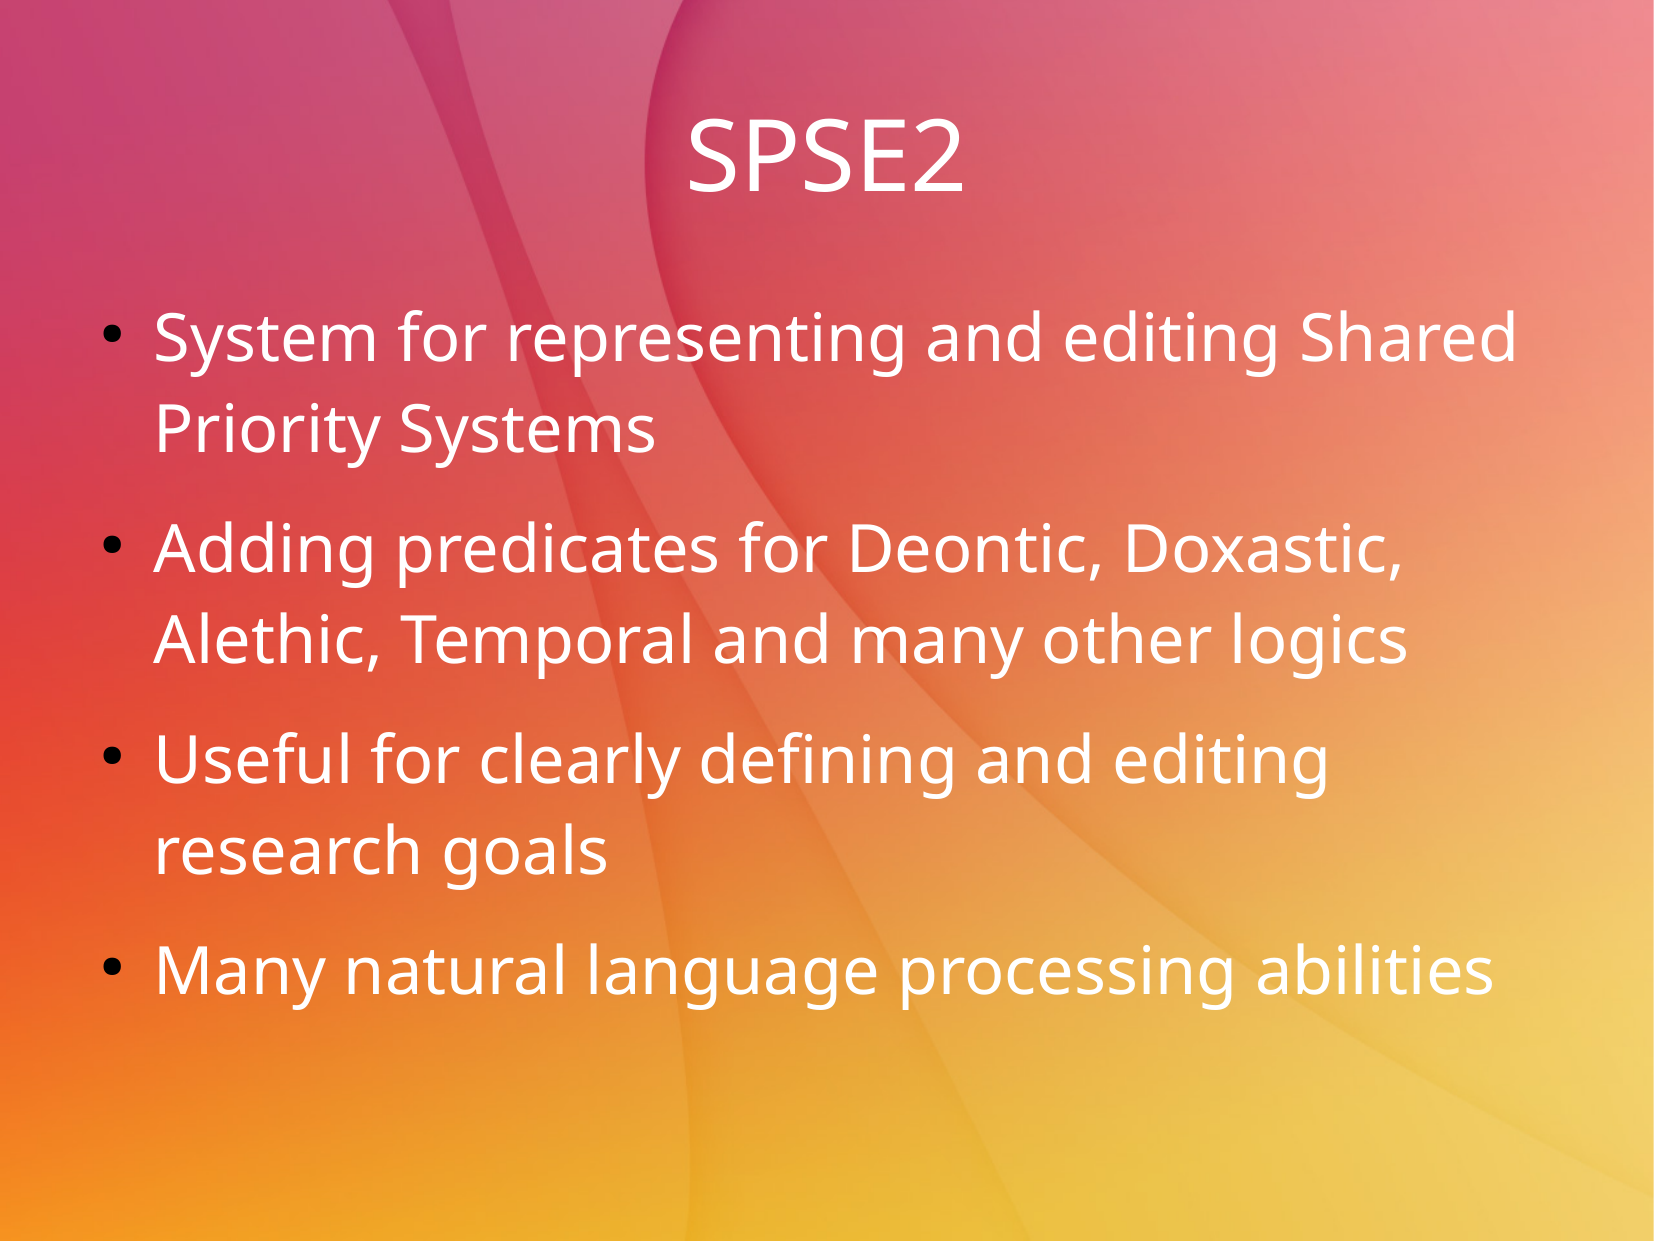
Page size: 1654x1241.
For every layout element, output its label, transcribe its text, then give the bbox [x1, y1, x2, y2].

picture [0, 0, 1654, 1241]
list System for representing and editing Shared Priority Systems Adding predicates for Deontic, Doxastic, Alethic, Temporal and many other logics Useful for clearly defining and editing research goals Many natural language processing abilities [82, 290, 1571, 1094]
title SPSE2 [82, 56, 1571, 250]
